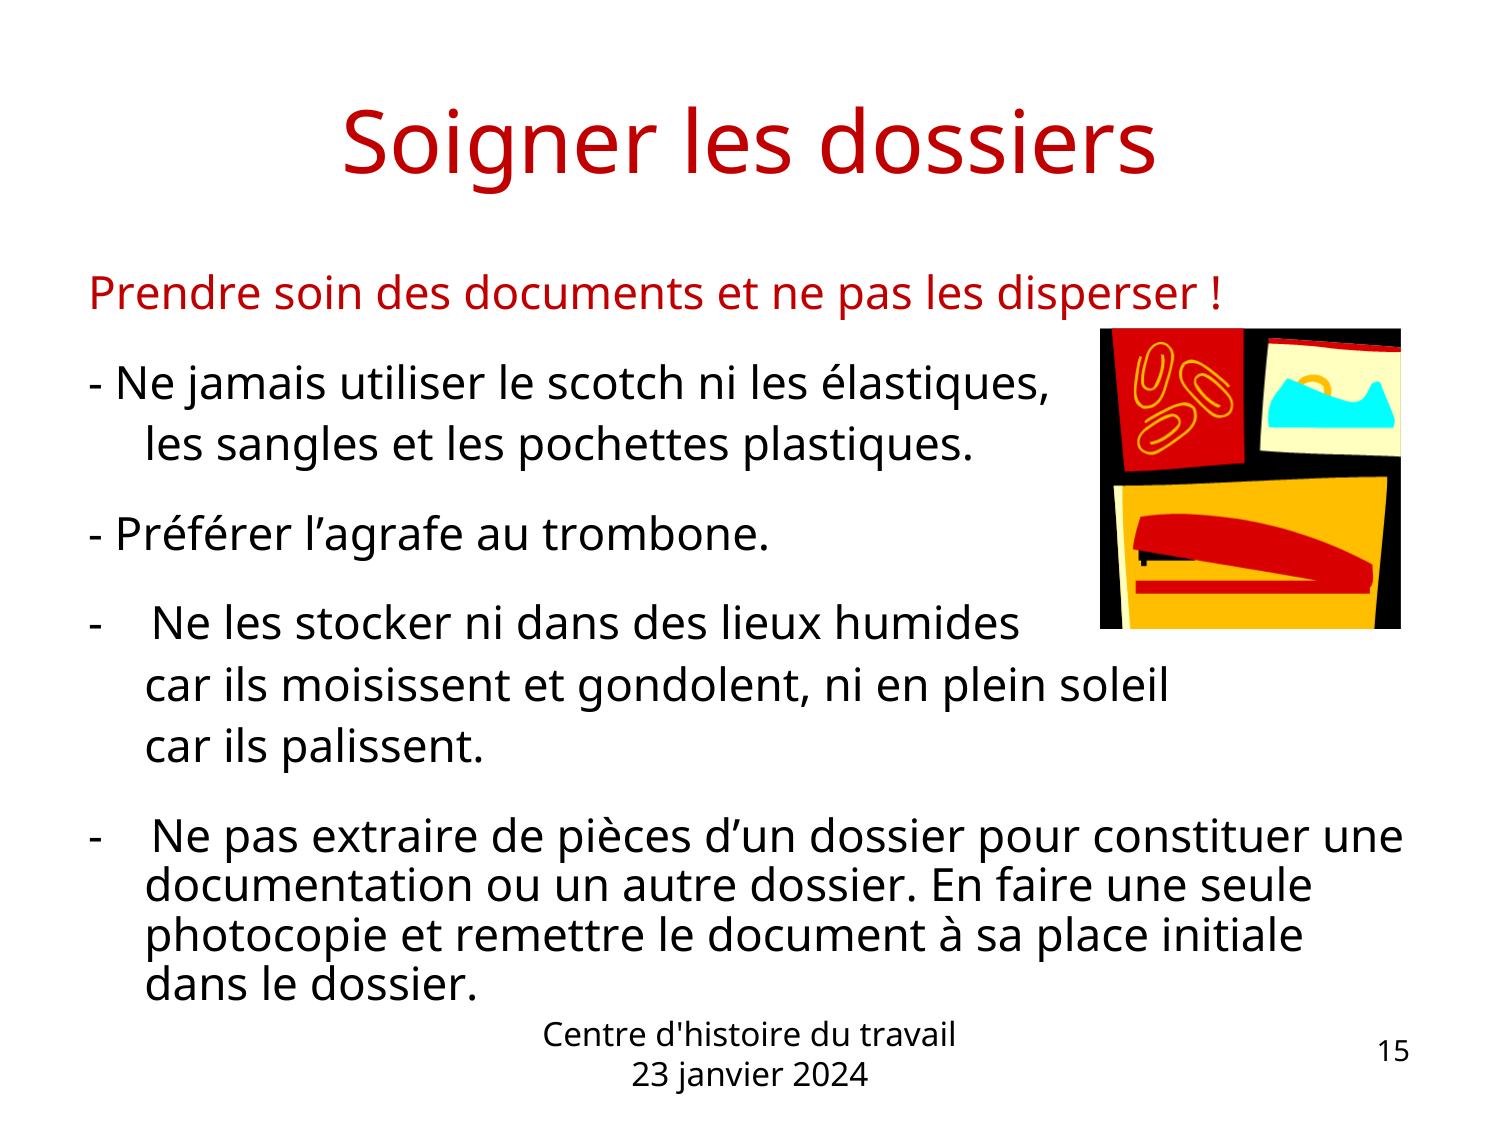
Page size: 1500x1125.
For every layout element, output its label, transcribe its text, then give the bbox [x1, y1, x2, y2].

picture [1100, 328, 1401, 629]
text_box <numéro> [1074, 1024, 1426, 1103]
text_box Centre d'histoire du travail 23 janvier 2024 [512, 1005, 988, 1084]
text_box Soigner les dossiers [75, 45, 1426, 233]
text_box Prendre soin des documents et ne pas les disperser ! - Ne jamais utiliser le scotch ni les élastiques, les sangles et les pochettes plastiques. - Préférer l’agrafe au trombone. - Ne les stocker ni dans des lieux humides car ils moisissent et gondolent, ni en plein soleil car ils palissent. - Ne pas extraire de pièces d’un dossier pour constituer une documentation ou un autre dossier. En faire une seule photocopie et remettre le document à sa place initiale dans le dossier. [73, 263, 1424, 906]
